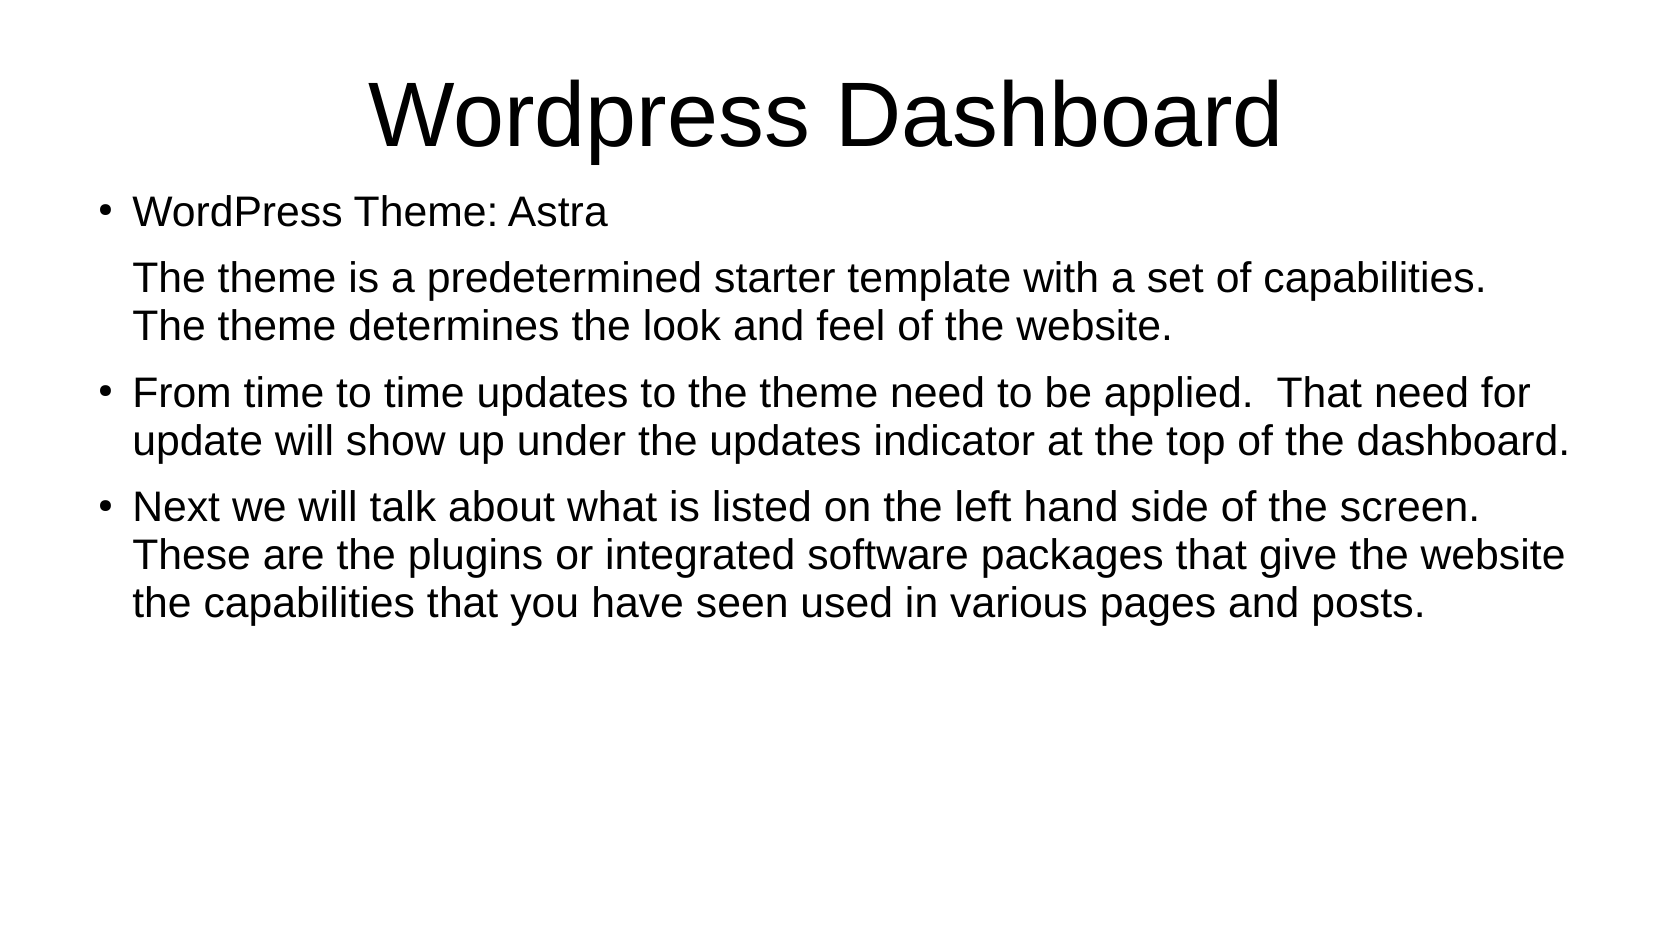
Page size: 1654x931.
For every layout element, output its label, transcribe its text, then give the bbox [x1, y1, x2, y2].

list WordPress Theme: Astra The theme is a predetermined starter template with a set of capabilities. The theme determines the look and feel of the website. From time to time updates to the theme need to be applied. That need for update will show up under the updates indicator at the top of the dashboard. Next we will talk about what is listed on the left hand side of the screen. These are the plugins or integrated software packages that give the website the capabilities that you have seen used in various pages and posts. [86, 187, 1576, 727]
title Wordpress Dashboard [82, 37, 1571, 193]
